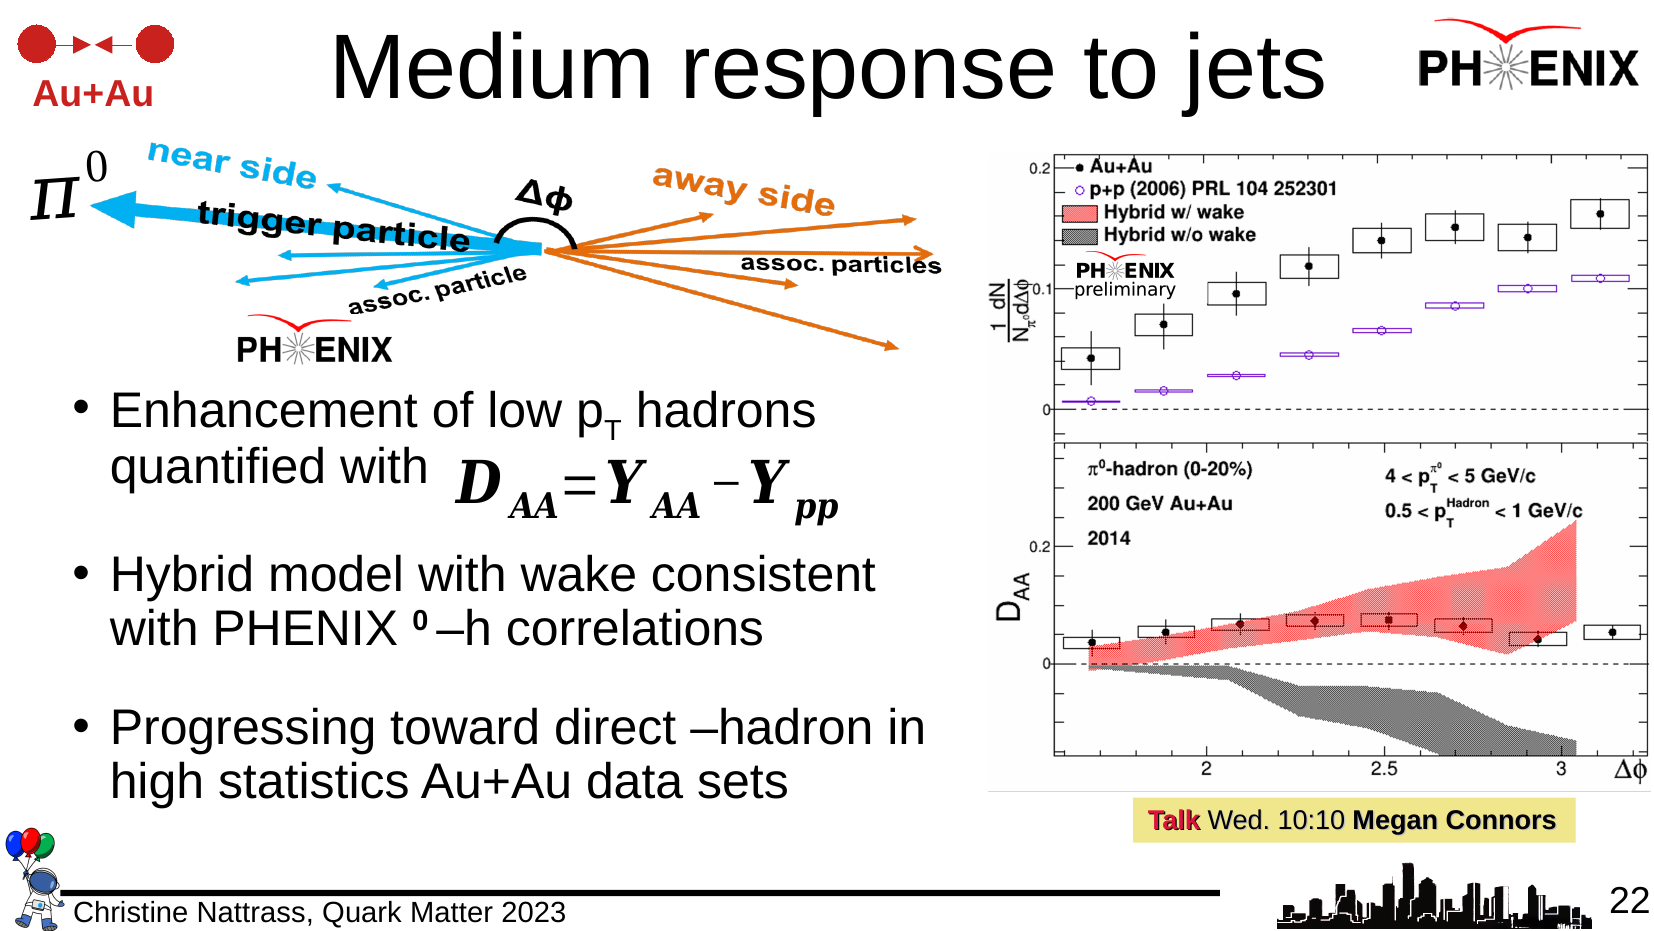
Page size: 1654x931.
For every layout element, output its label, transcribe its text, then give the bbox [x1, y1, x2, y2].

text_box [17, 24, 56, 63]
text_box Enhancement of low pT hadrons quantified with Hybrid model with wake consistent with PHENIX 0 –h correlations Progressing toward direct –hadron in high statistics Au+Au data sets [0, 371, 970, 931]
picture [1277, 862, 1592, 929]
picture [27, 33, 976, 445]
chart [440, 452, 854, 527]
text_box Au+Au [17, 64, 170, 122]
picture [1607, 17, 1654, 131]
text_box [136, 25, 174, 63]
text_box Talk Wed. 10:10 Megan Connors [1133, 797, 1576, 843]
picture [988, 153, 1651, 792]
chart [1, 136, 130, 241]
title Medium response to jets [51, 0, 1607, 139]
